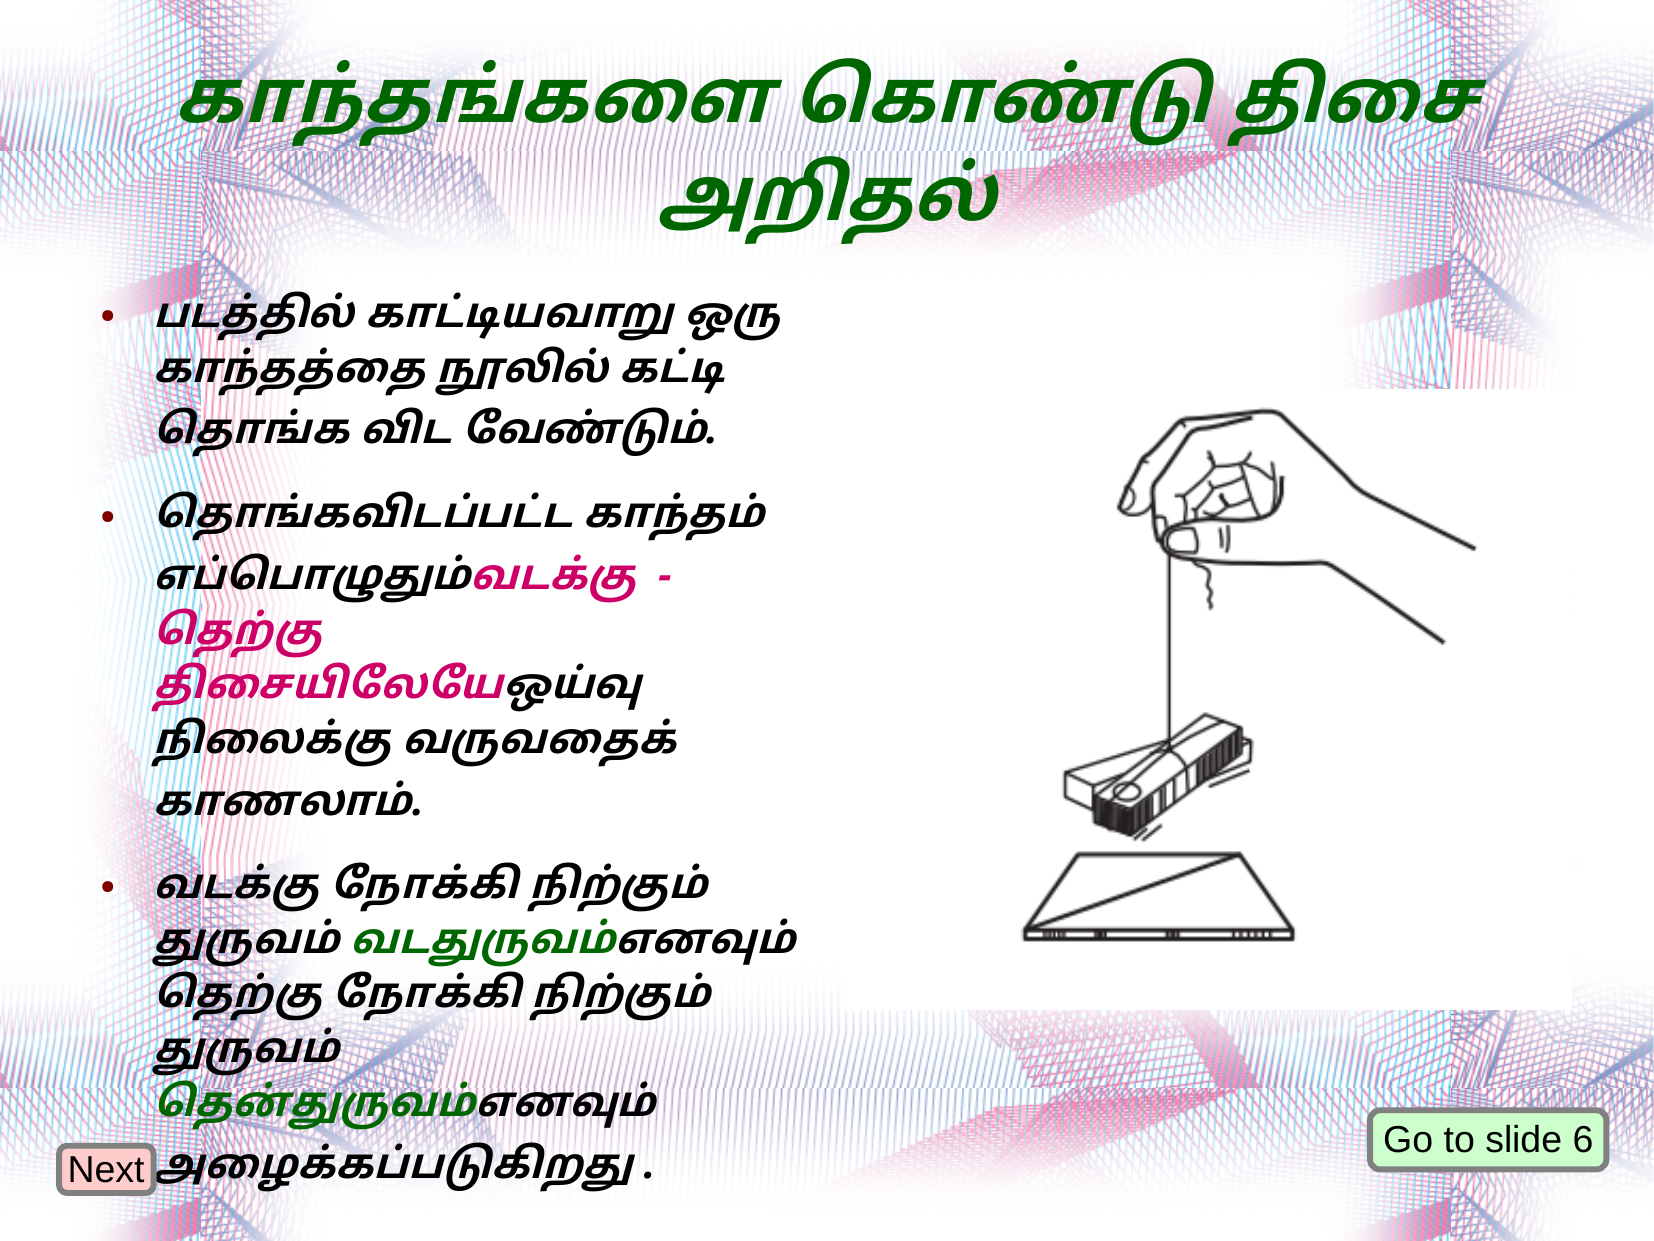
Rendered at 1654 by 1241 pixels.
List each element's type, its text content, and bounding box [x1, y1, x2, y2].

list படத்தில் காட்டியவாறு ஒரு காந்தத்தை நூலில் கட்டி தொங்க விட வேண்டும். தொங்கவிடப்பட்ட காந்தம் எப்பொழுதும்வடக்கு - தெற்கு திசையிலேயேஒய்வு நிலைக்கு வருவதைக் காணலாம். வடக்கு நோக்கி நிற்கும் துருவம் வடதுருவம்எனவும் தெற்கு நோக்கி நிற்கும் துருவம் தென்துருவம்எனவும் அழைக்கப்படுகிறது . [82, 290, 809, 1109]
title காந்தங்களை கொண்டு திசை அறிதல் [82, 49, 1571, 257]
text_box Go to slide 6 [1370, 1110, 1607, 1170]
text_box Next [59, 1145, 154, 1194]
picture [0, 0, 1654, 1241]
